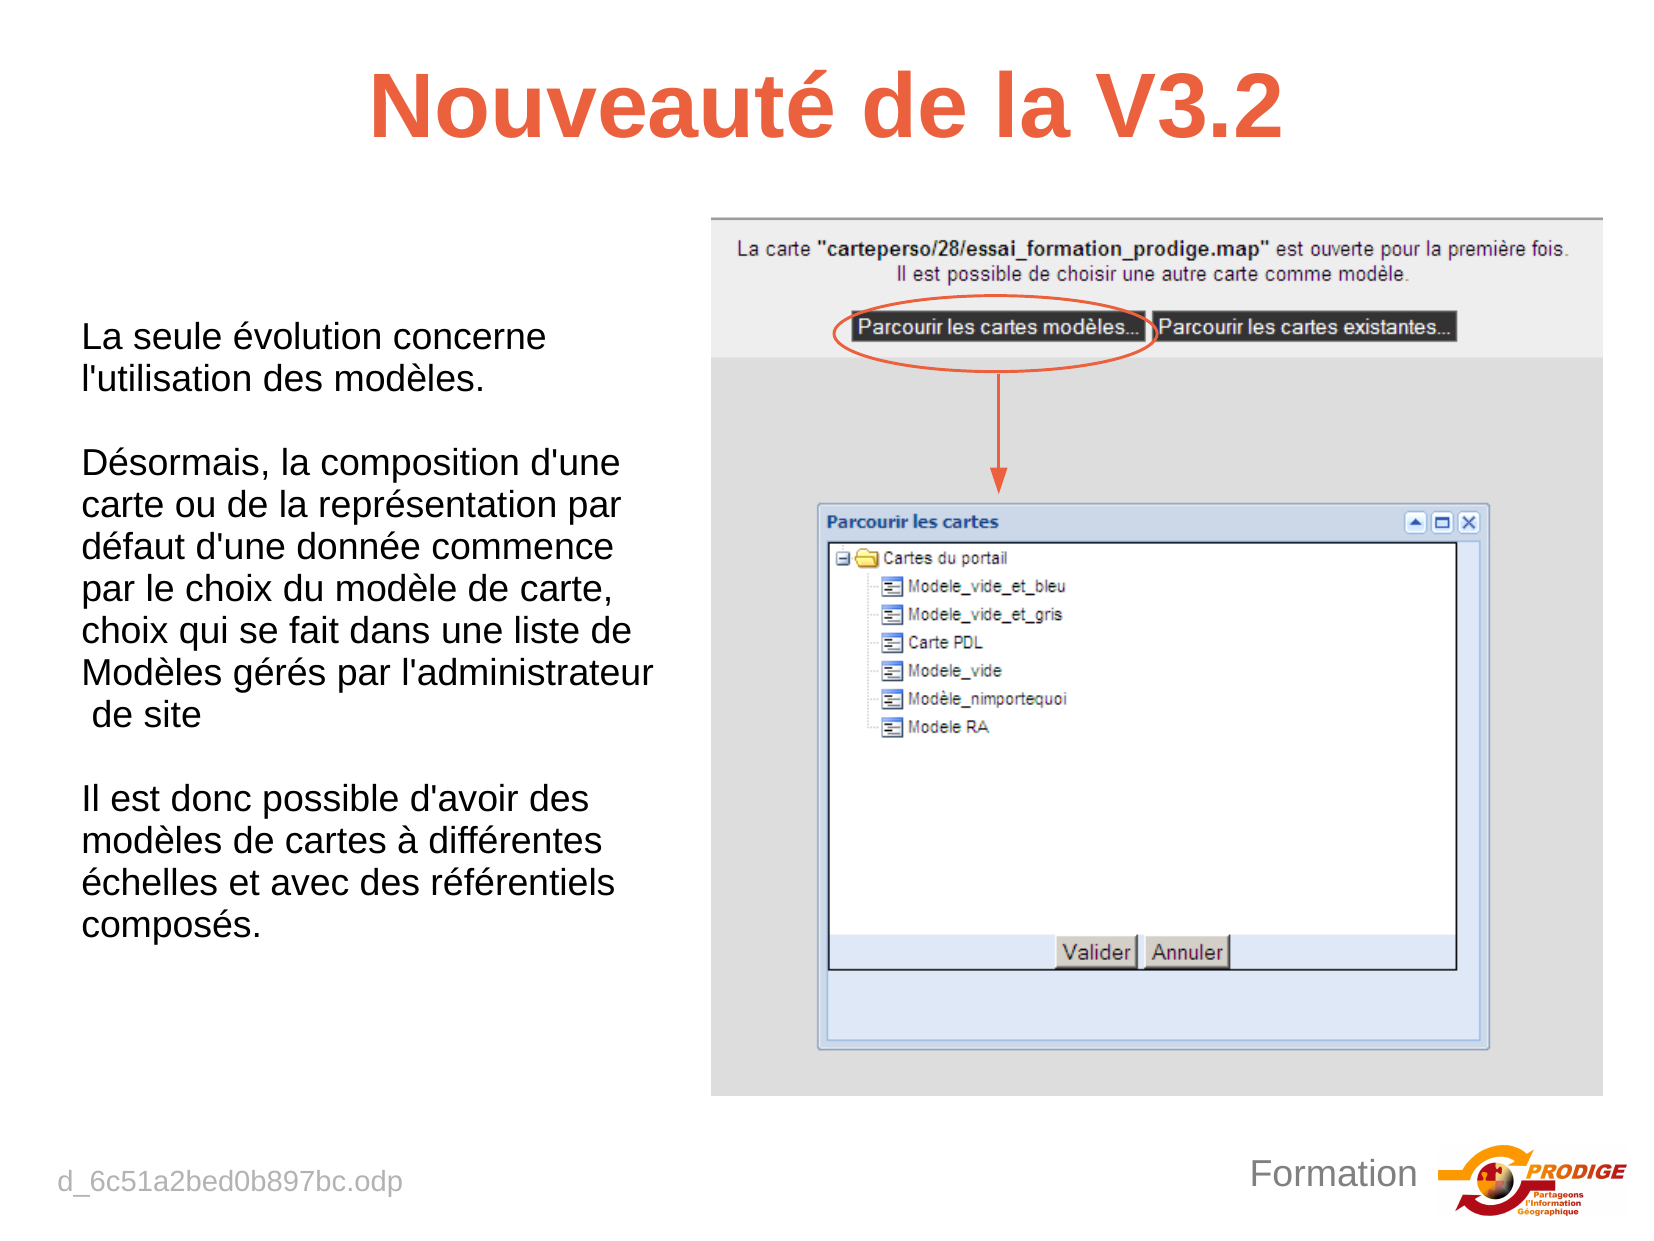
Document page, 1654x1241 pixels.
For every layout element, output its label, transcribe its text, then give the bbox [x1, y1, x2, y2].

picture [1438, 1145, 1627, 1216]
title Nouveauté de la V3.2 [82, 2, 1571, 210]
text_box La seule évolution concerne l'utilisation des modèles. Désormais, la composition d'une carte ou de la représentation par défaut d'une donnée commence par le choix du modèle de carte, choix qui se fait dans une liste de Modèles gérés par l'administrateur de site Il est donc possible d'avoir des modèles de cartes à différentes échelles et avec des référentiels composés. [66, 308, 669, 954]
picture [711, 217, 1603, 1096]
